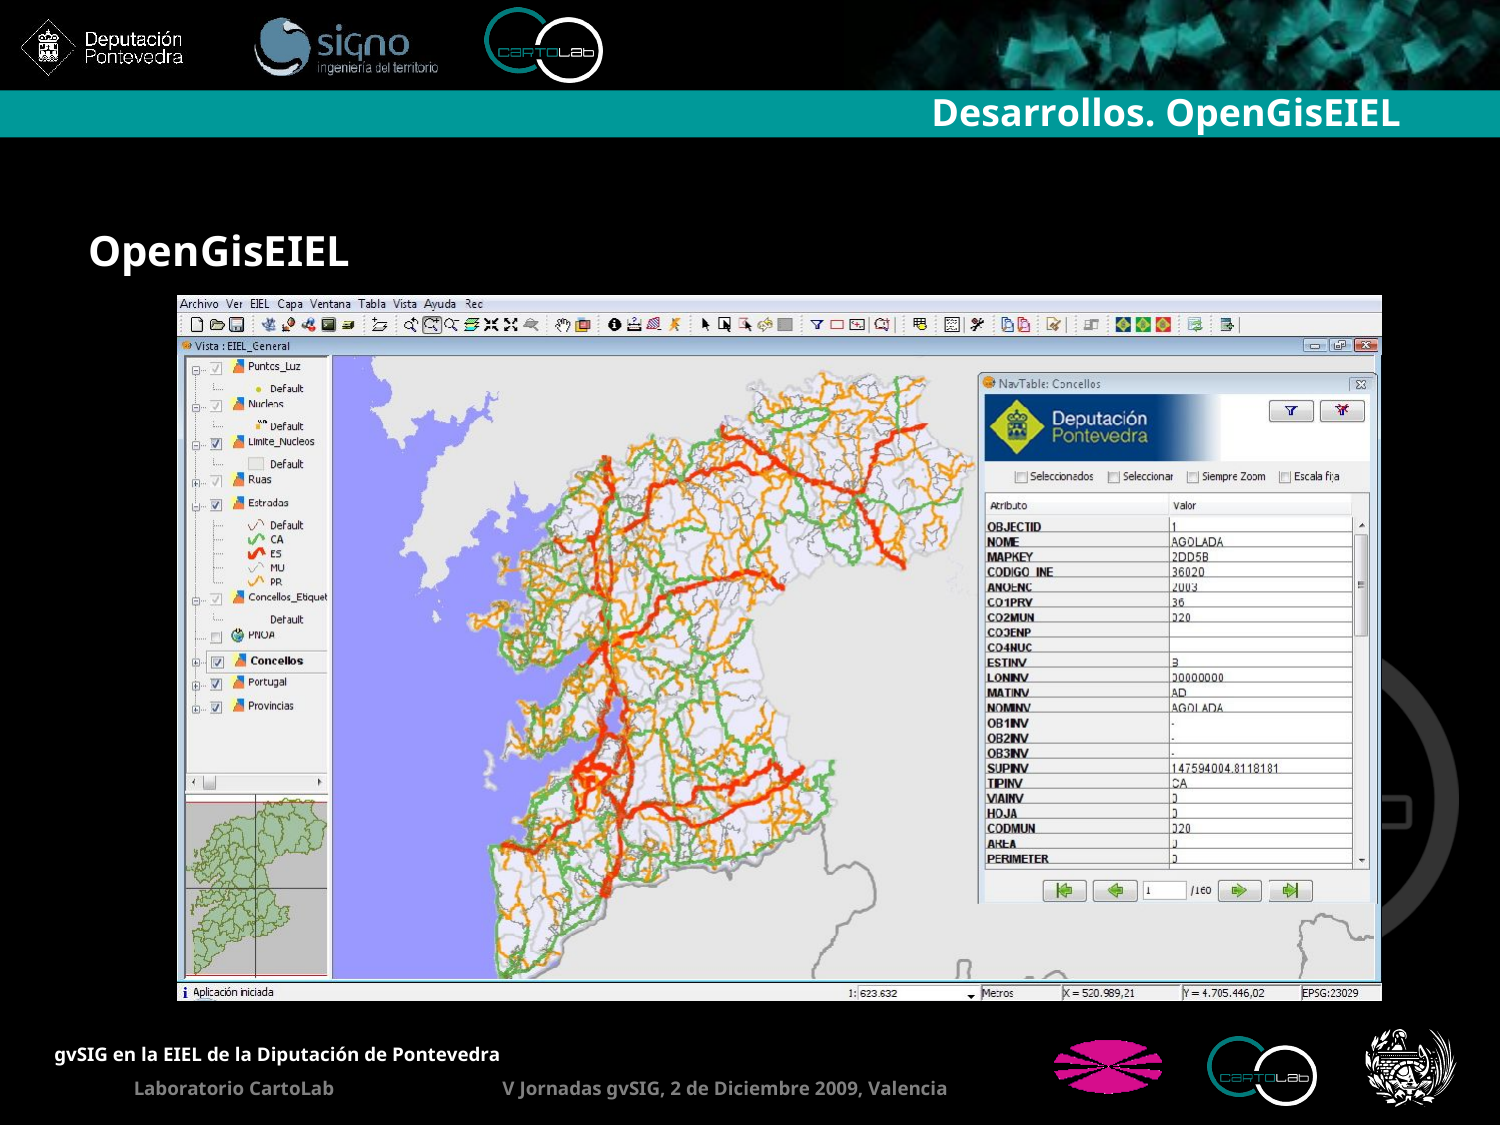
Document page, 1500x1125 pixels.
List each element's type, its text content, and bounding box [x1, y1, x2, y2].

picture [177, 295, 1459, 1001]
picture [1207, 1036, 1317, 1106]
text_box Desarrollos. OpenGisEIEL [916, 82, 1484, 142]
picture [0, 0, 438, 90]
picture [484, 7, 603, 83]
picture [1052, 1038, 1164, 1095]
picture [844, 0, 1500, 90]
text_box OpenGisEIEL [73, 217, 1424, 533]
